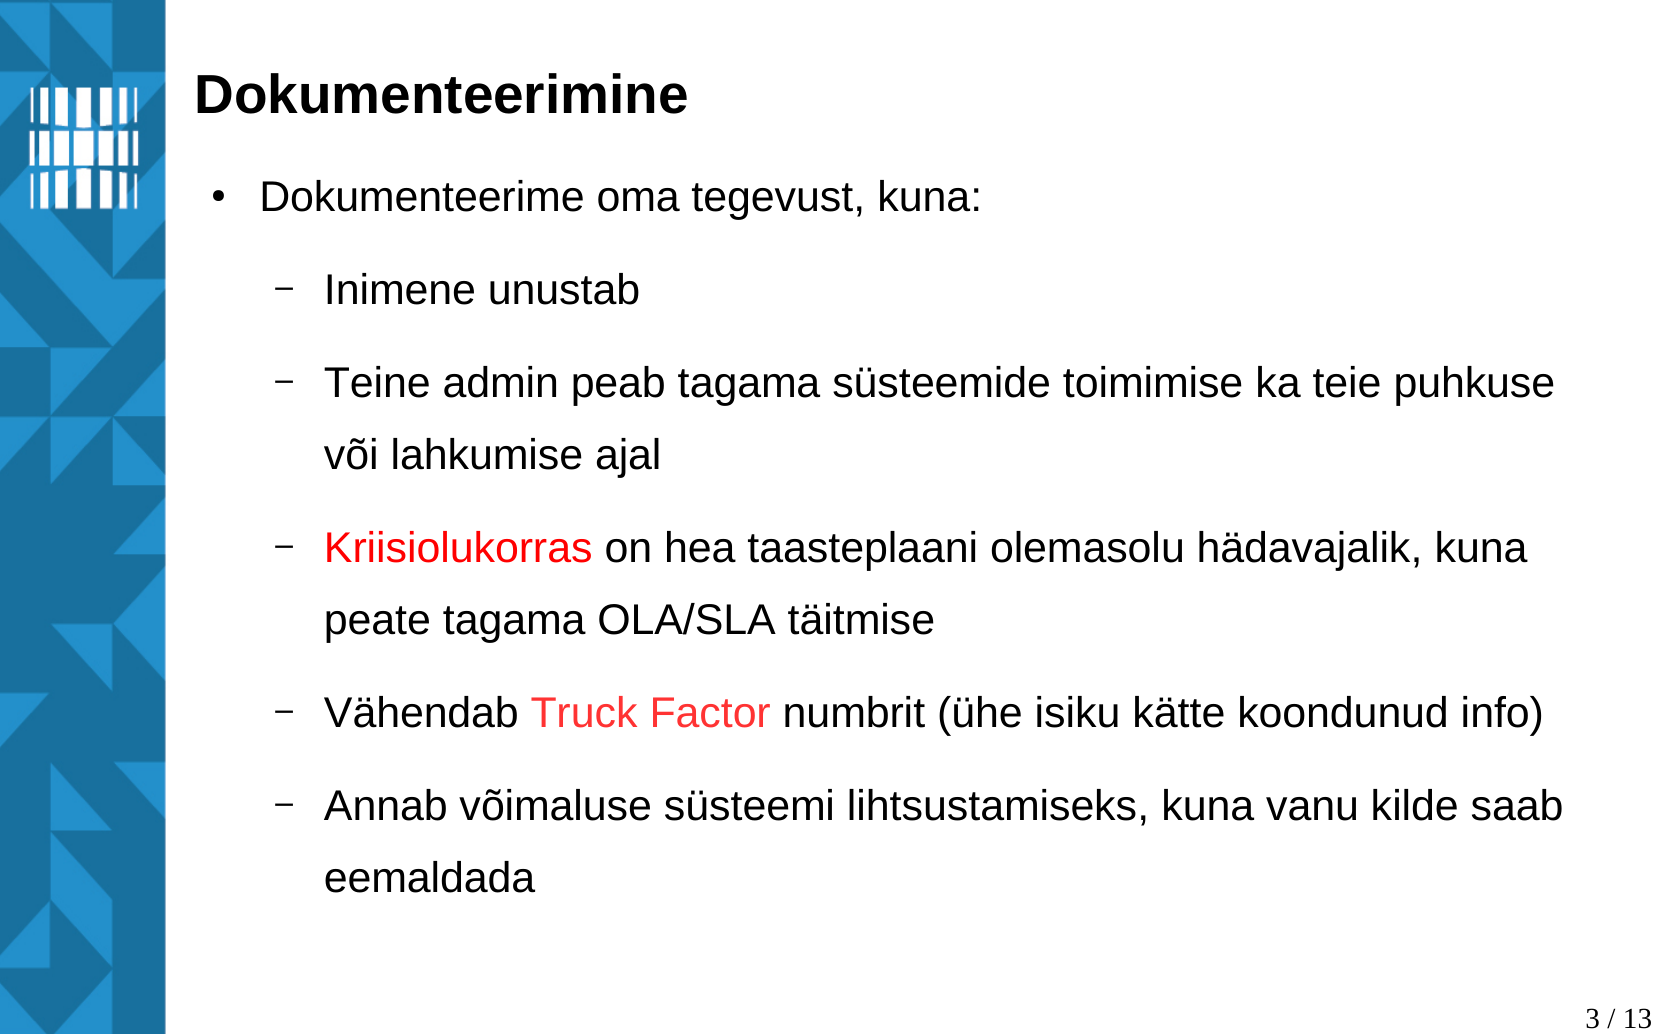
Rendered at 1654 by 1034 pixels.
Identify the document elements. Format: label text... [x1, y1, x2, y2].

list Dokumenteerime oma tegevust, kuna: Inimene unustab Teine admin peab tagama süsteemide toimimise ka teie puhkuse või lahkumise ajal Kriisiolukorras on hea taasteplaani olemasolu hädavajalik, kuna peate tagama OLA/SLA täitmise Vähendab Truck Factor numbrit (ühe isiku kätte koondunud info) Annab võimaluse süsteemi lihtsustamiseks, kuna vanu kilde saab eemaldada [194, 172, 1595, 916]
title Dokumenteerimine [194, 41, 1547, 148]
